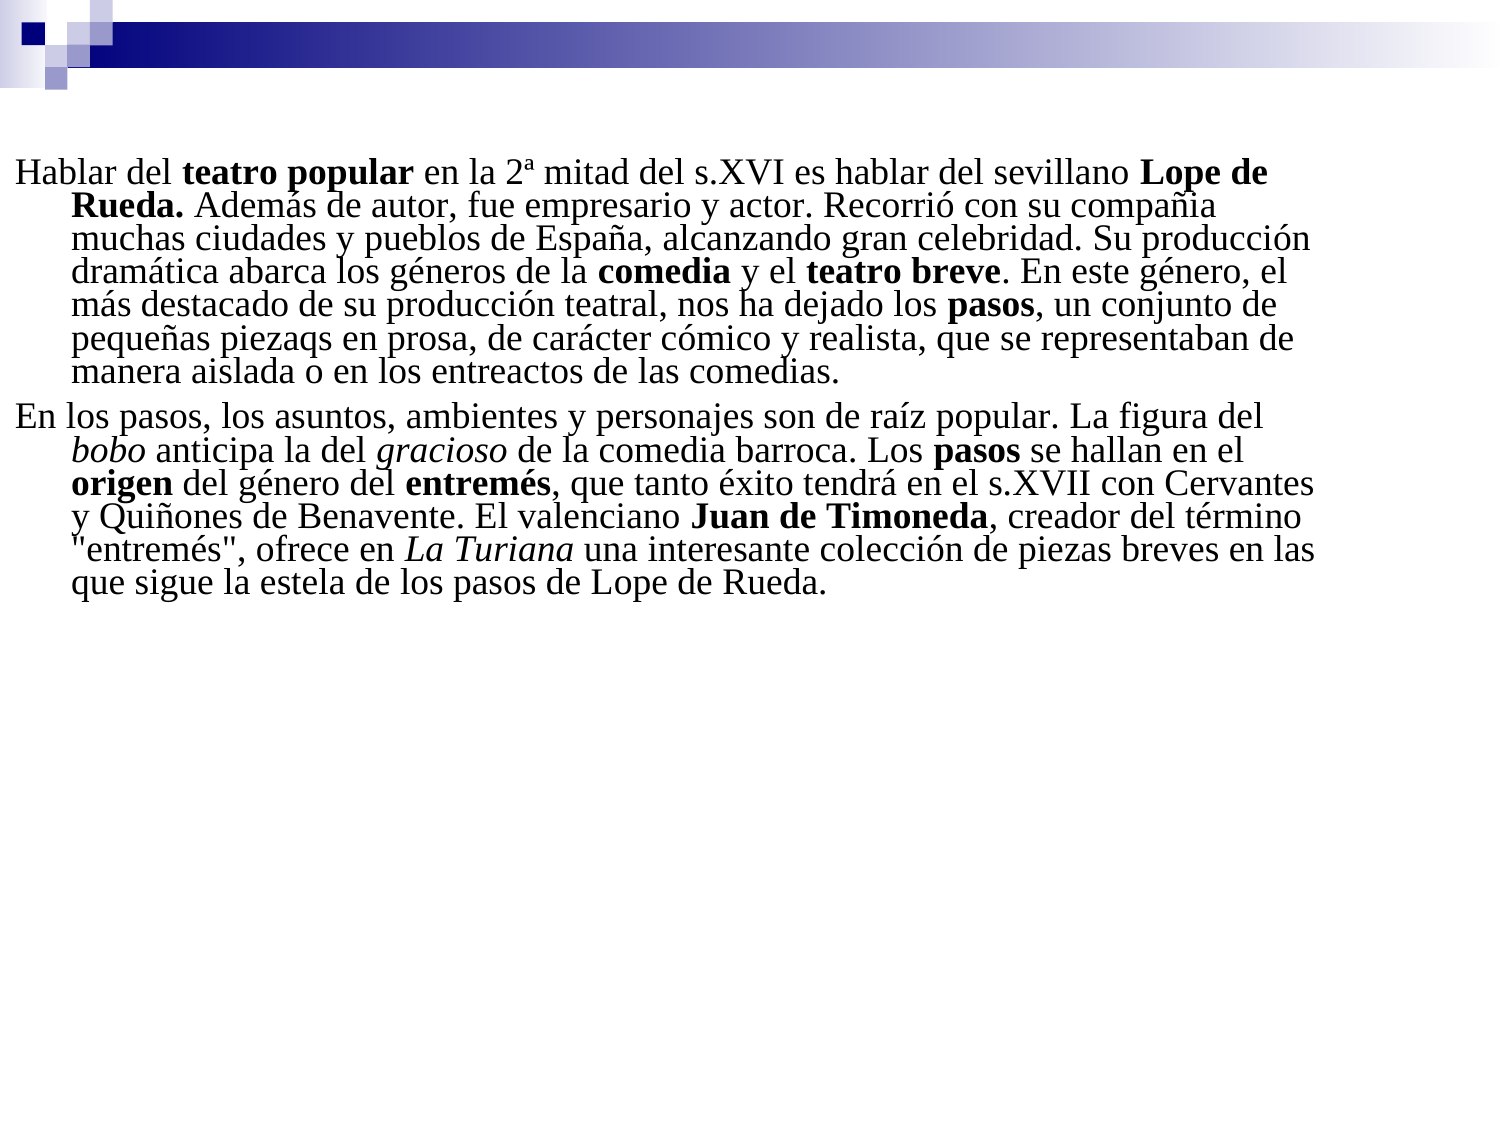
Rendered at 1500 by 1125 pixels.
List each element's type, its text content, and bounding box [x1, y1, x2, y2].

list Hablar del teatro popular en la 2ª mitad del s.XVI es hablar del sevillano Lope de Rueda. Además de autor, fue empresario y actor. Recorrió con su compañia muchas ciudades y pueblos de España, alcanzando gran celebridad. Su producción dramática abarca los géneros de la comedia y el teatro breve. En este género, el más destacado de su producción teatral, nos ha dejado los pasos, un conjunto de pequeñas piezaqs en prosa, de carácter cómico y realista, que se representaban de manera aislada o en los entreactos de las comedias. En los pasos, los asuntos, ambientes y personajes son de raíz popular. La figura del bobo anticipa la del gracioso de la comedia barroca. Los pasos se hallan en el origen del género del entremés, que tanto éxito tendrá en el s.XVII con Cervantes y Quiñones de Benavente. El valenciano Juan de Timoneda, creador del término "entremés", ofrece en La Turiana una interesante colección de piezas breves en las que sigue la estela de los pasos de Lope de Rueda. [0, 149, 1351, 963]
